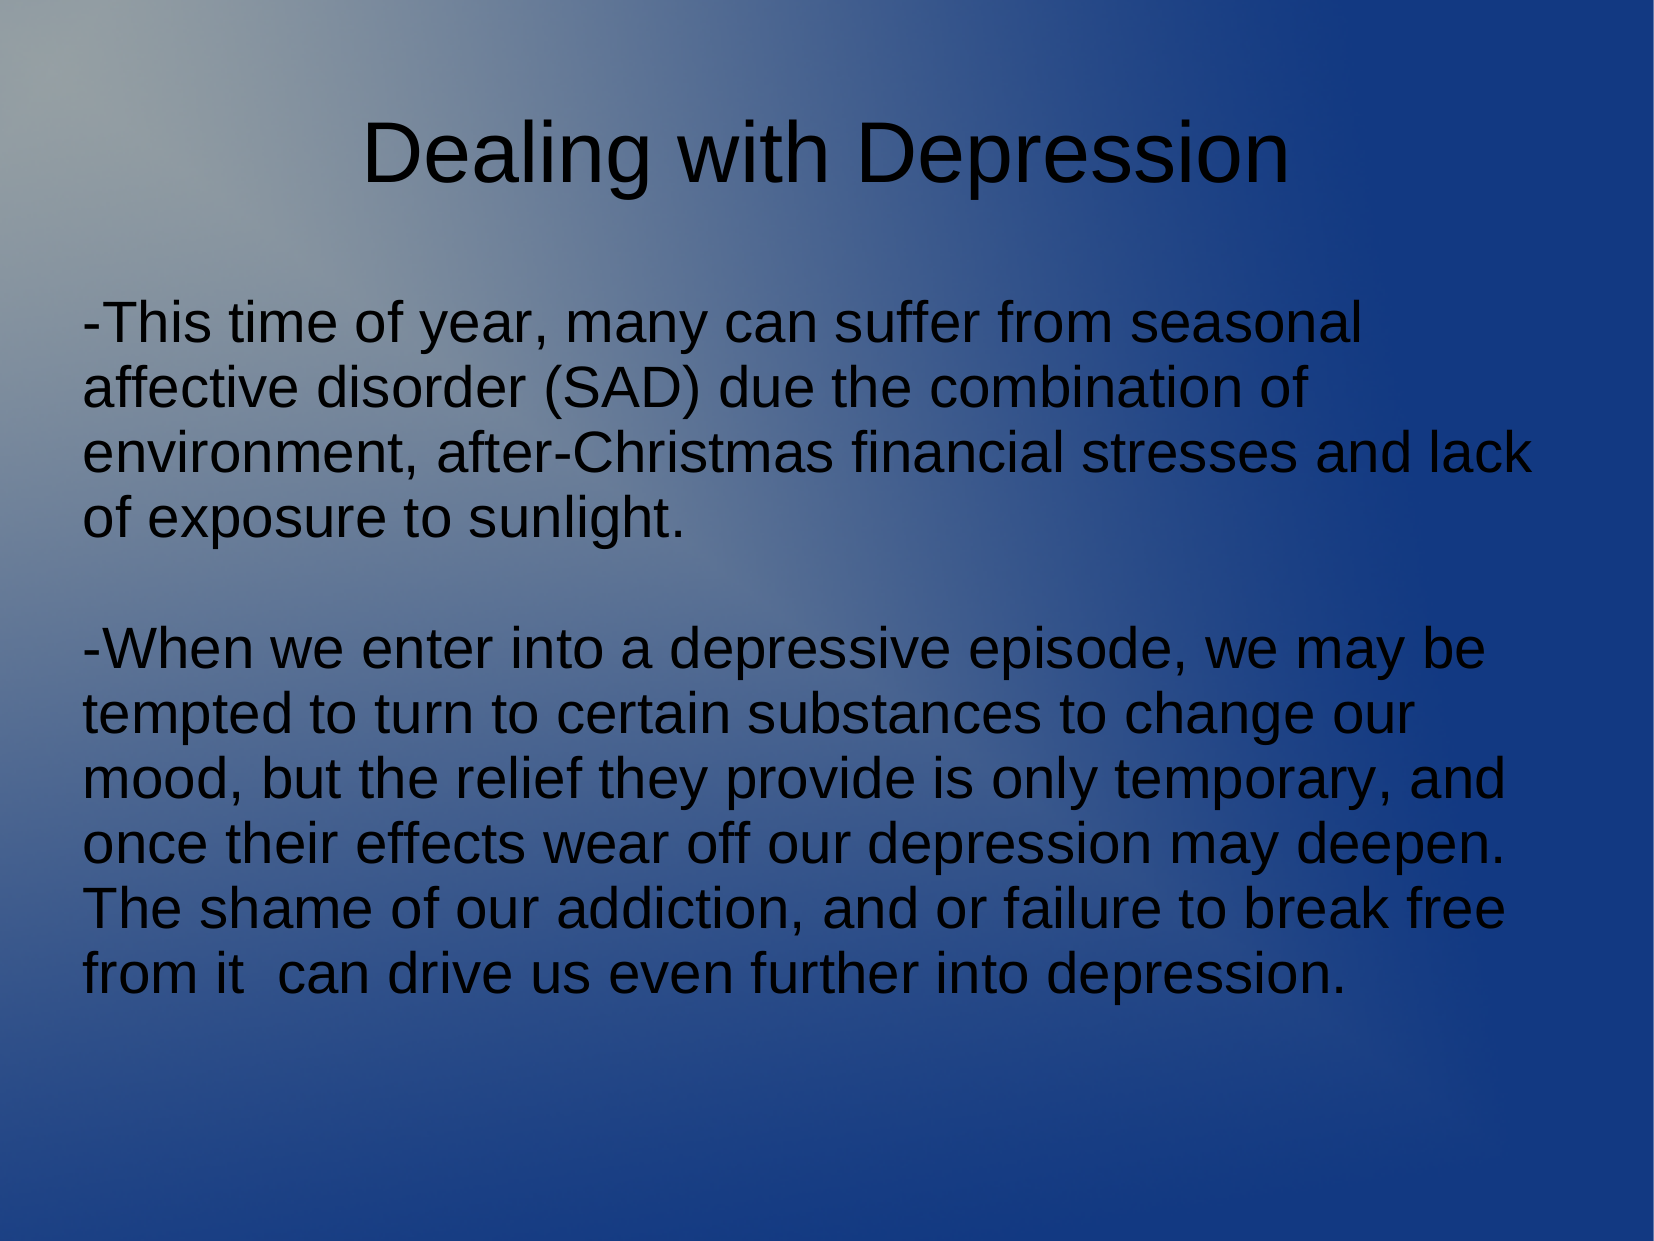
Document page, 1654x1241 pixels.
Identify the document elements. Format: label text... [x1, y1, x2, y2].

picture [0, 0, 1654, 1241]
subtitle -This time of year, many can suffer from seasonal affective disorder (SAD) due the combination of environment, after-Christmas financial stresses and lack of exposure to sunlight. -When we enter into a depressive episode, we may be tempted to turn to certain substances to change our mood, but the relief they provide is only temporary, and once their effects wear off our depression may deepen. The shame of our addiction, and or failure to break free from it can drive us even further into depression. [82, 290, 1571, 1241]
title Dealing with Depression [82, 49, 1571, 257]
